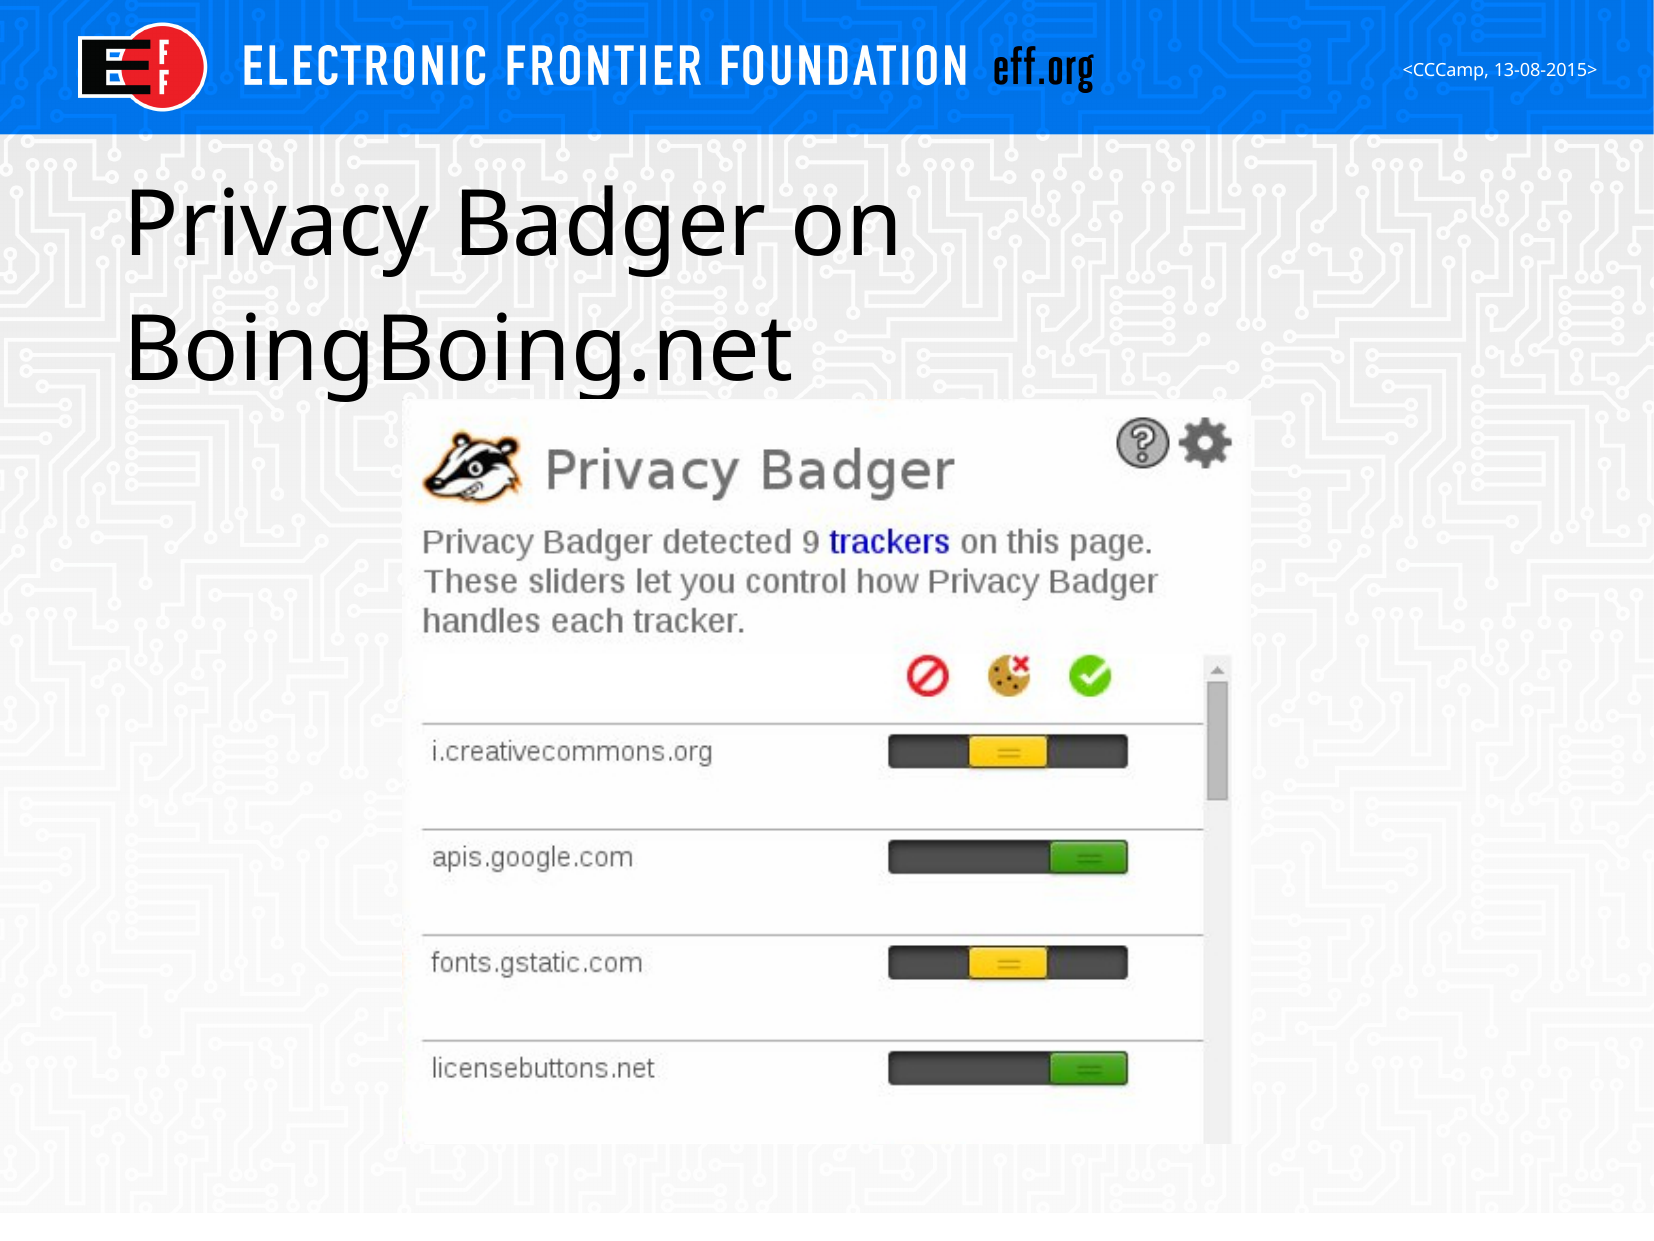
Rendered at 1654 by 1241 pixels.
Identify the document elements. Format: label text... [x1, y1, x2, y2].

picture [0, 0, 1654, 1213]
title Privacy Badger on BoingBoing.net [124, 179, 1530, 386]
